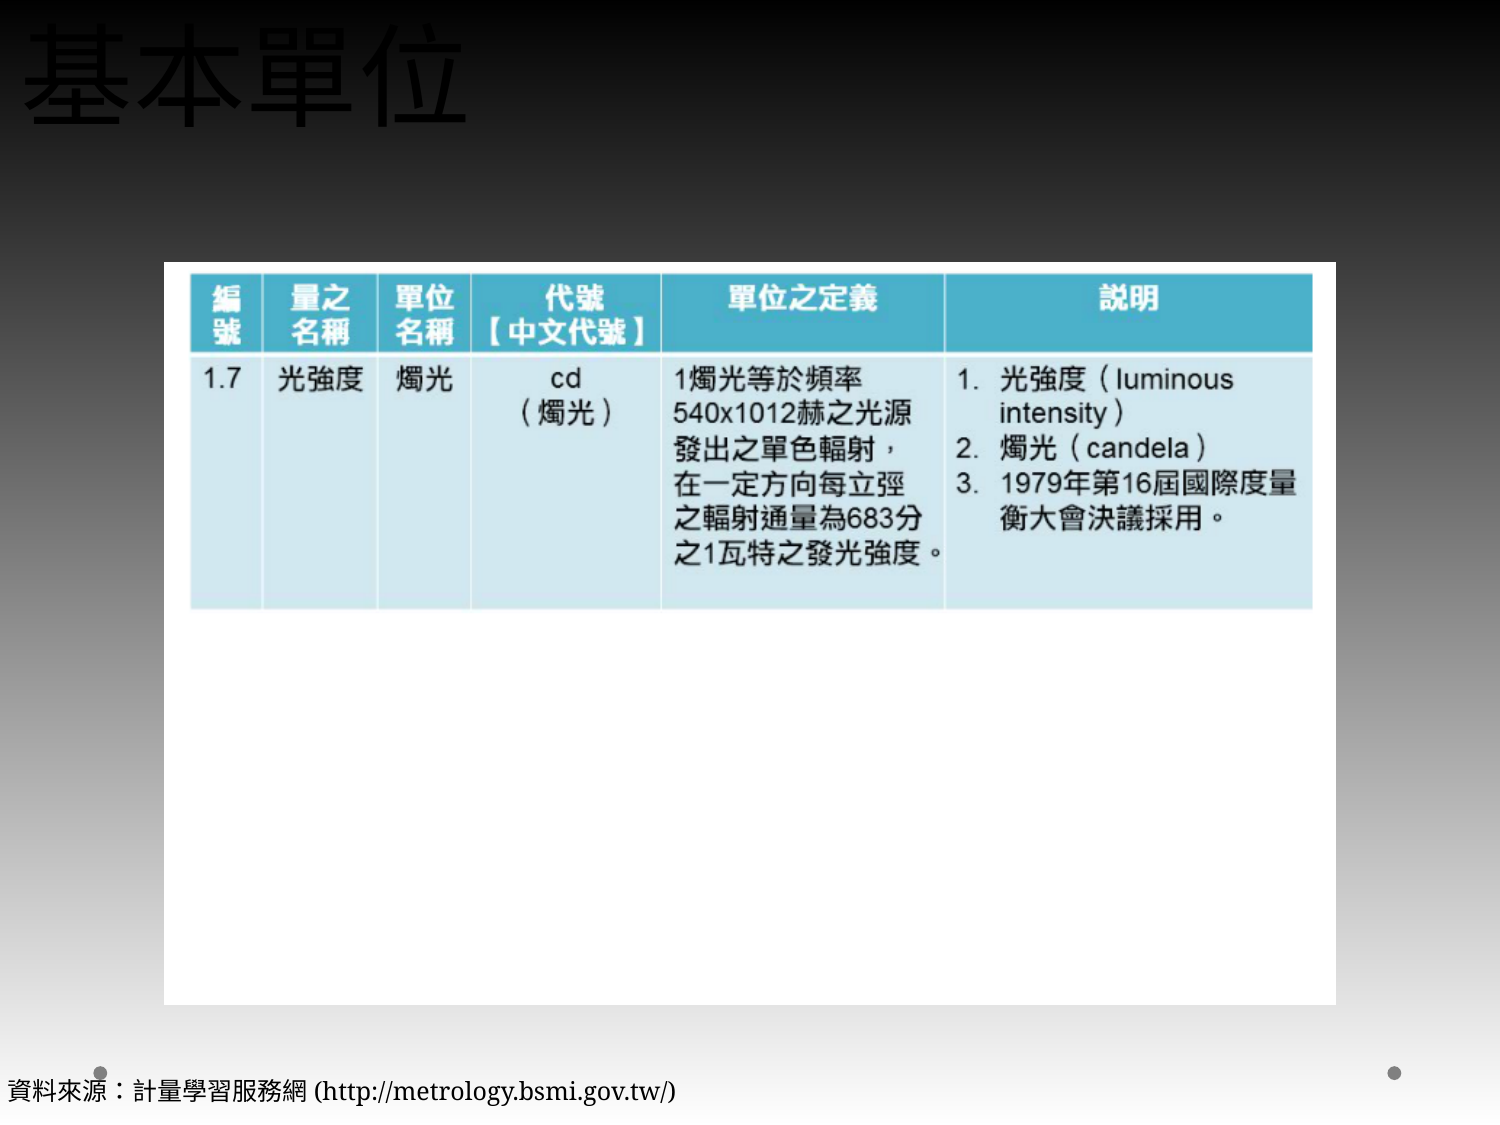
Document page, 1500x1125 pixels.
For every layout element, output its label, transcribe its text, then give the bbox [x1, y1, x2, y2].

picture [164, 262, 1336, 1005]
text_box 資料來源：計量學習服務網(http://metrology.bsmi.gov.tw/) [0, 1067, 692, 1113]
text_box 基本單位 [5, 7, 1356, 149]
